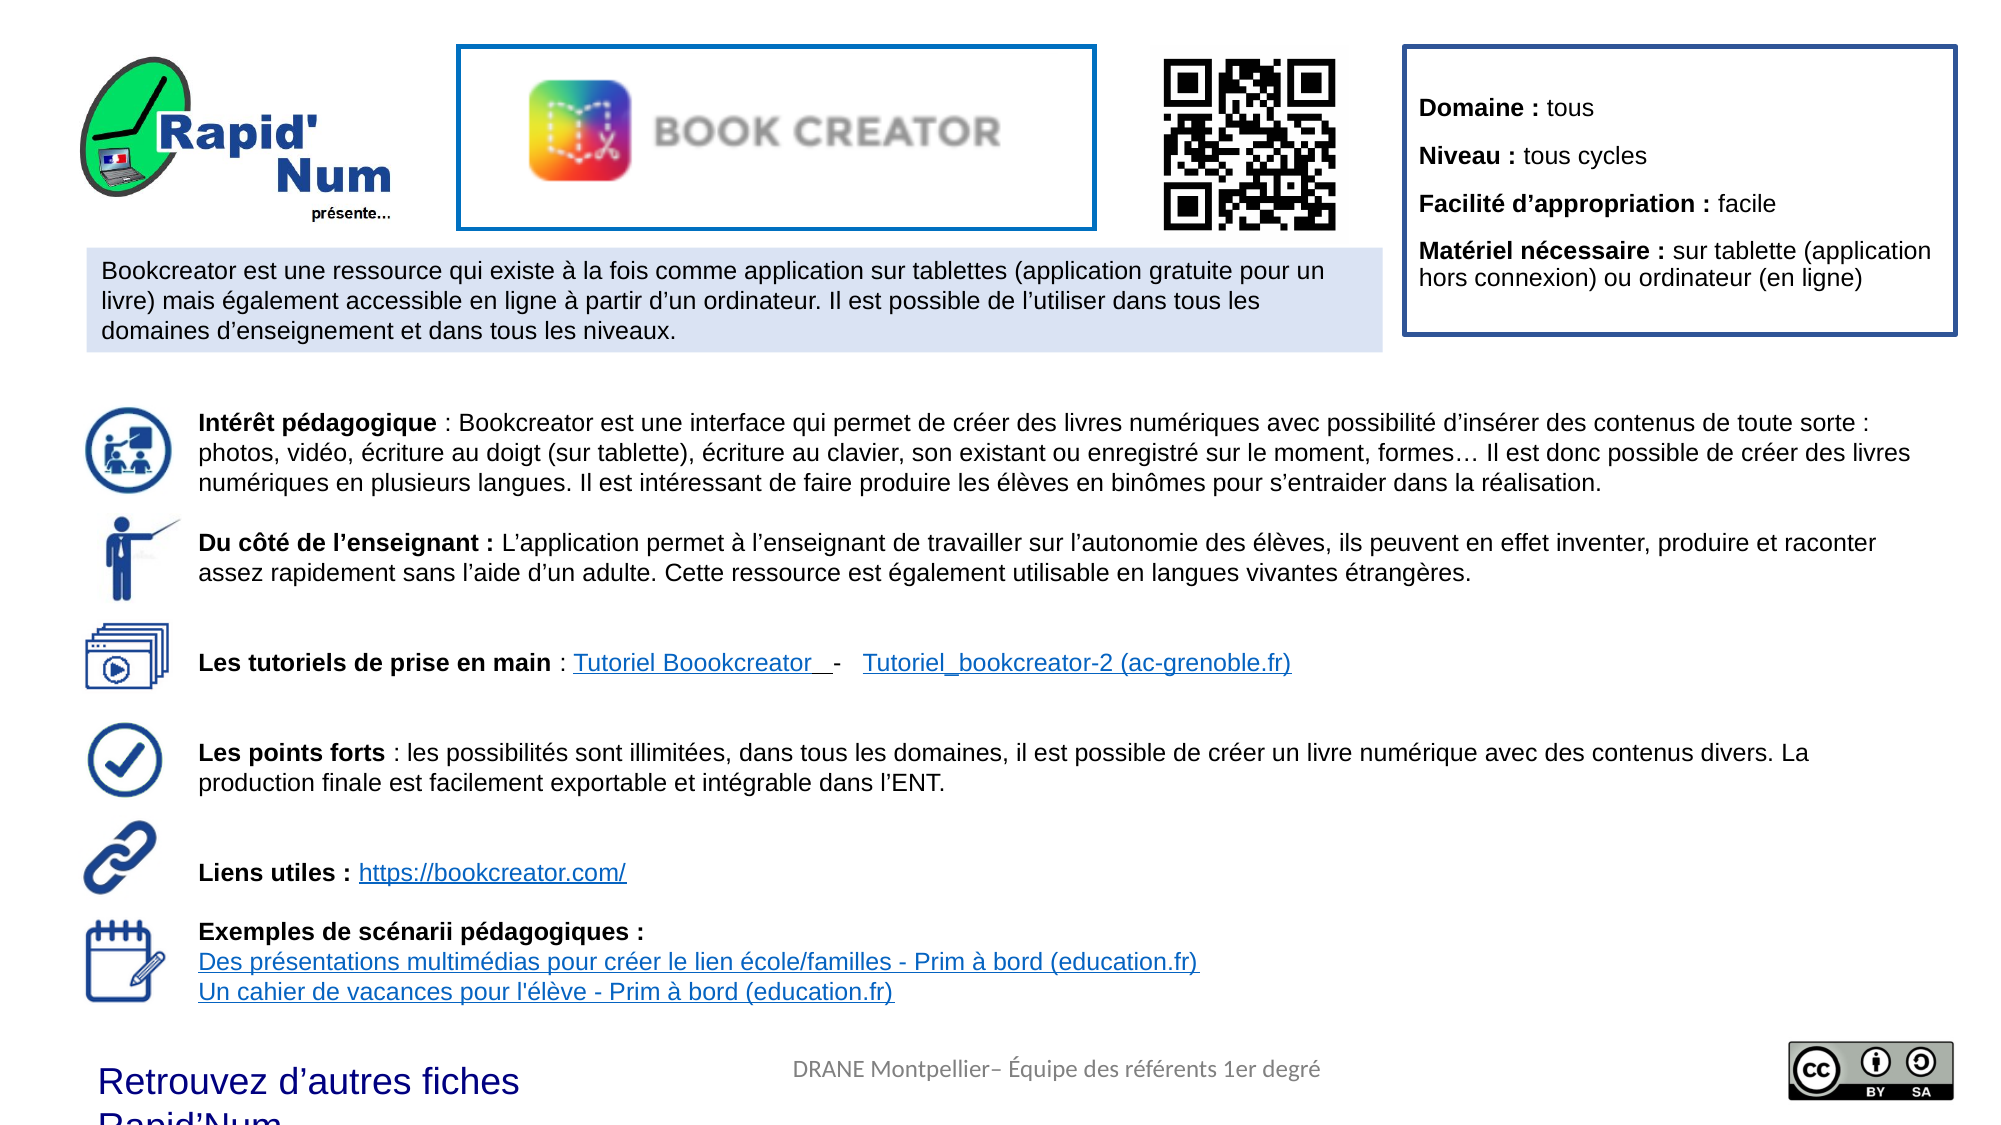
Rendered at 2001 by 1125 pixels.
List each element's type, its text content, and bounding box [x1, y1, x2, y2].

text_box Bookcreator est une ressource qui existe à la fois comme application sur tablettes (application gratuite pour un livre) mais également accessible en ligne à partir d’un ordinateur. Il est possible de l’utiliser dans tous les domaines d’enseignement et dans tous les niveaux. [86, 247, 1383, 353]
text_box Intérêt pédagogique : Bookcreator est une interface qui permet de créer des livres numériques avec possibilité d’insérer des contenus de toute sorte : photos, vidéo, écriture au doigt (sur tablette), écriture au clavier, son existant ou enregistré sur le moment, formes… Il est donc possible de créer des livres numériques en plusieurs langues. Il est intéressant de faire produire les élèves en binômes pour s’entraider dans la réalisation. Du côté de l’enseignant : L’application permet à l’enseignant de travailler sur l’autonomie des élèves, ils peuvent en effet inventer, produire et raconter assez rapidement sans l’aide d’un adulte. Cette ressource est également utilisable en langues vivantes étrangères. Les tutoriels de prise en main : Tutoriel Boookcreator - Tutoriel_bookcreator-2 (ac-grenoble.fr) Les points forts : les possibilités sont illimitées, dans tous les domaines, il est possible de créer un livre numérique avec des contenus divers. La production finale est facilement exportable et intégrable dans l’ENT. Liens utiles : https://bookcreator.com/ Exemples de scénarii pédagogiques : Des présentations multimédias pour créer le lien école/familles - Prim à bord (education.fr) Un cahier de vacances pour l'élève - Prim à bord (education.fr) [183, 399, 1933, 1044]
picture [78, 916, 170, 1007]
picture [83, 405, 174, 497]
picture [97, 513, 182, 604]
picture [1150, 45, 1349, 244]
text_box DRANE Montpellier– Équipe des référents 1er degré [493, 1044, 1622, 1105]
picture [78, 613, 179, 702]
picture [64, 45, 411, 232]
text_box Retrouvez d’autres fiches Rapid’Num [83, 1049, 625, 1125]
picture [497, 52, 1058, 205]
text_box Domaine : tous Niveau : tous cycles Facilité d’appropriation : facile Matériel nécessaire : sur tablette (application hors connexion) ou ordinateur (en ligne) [1404, 46, 1956, 335]
picture [83, 718, 167, 802]
picture [78, 815, 162, 900]
picture [1781, 1037, 1956, 1105]
